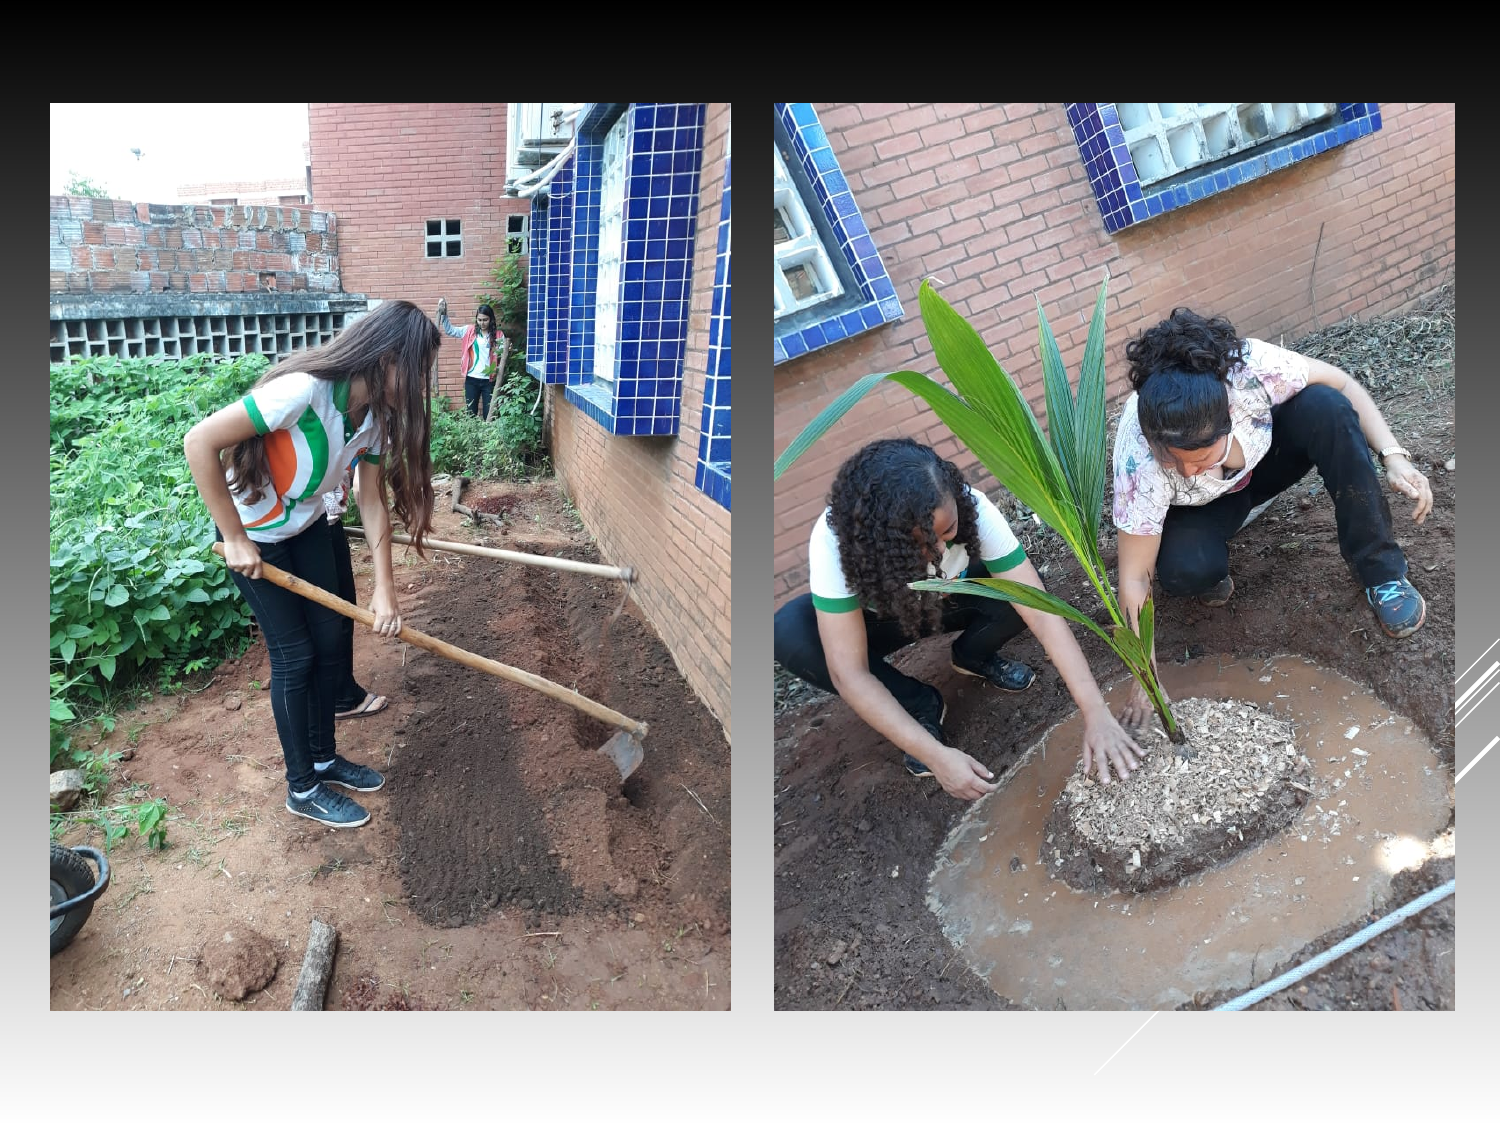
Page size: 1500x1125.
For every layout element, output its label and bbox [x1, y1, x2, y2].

picture [774, 103, 1455, 1011]
picture [50, 103, 731, 1011]
